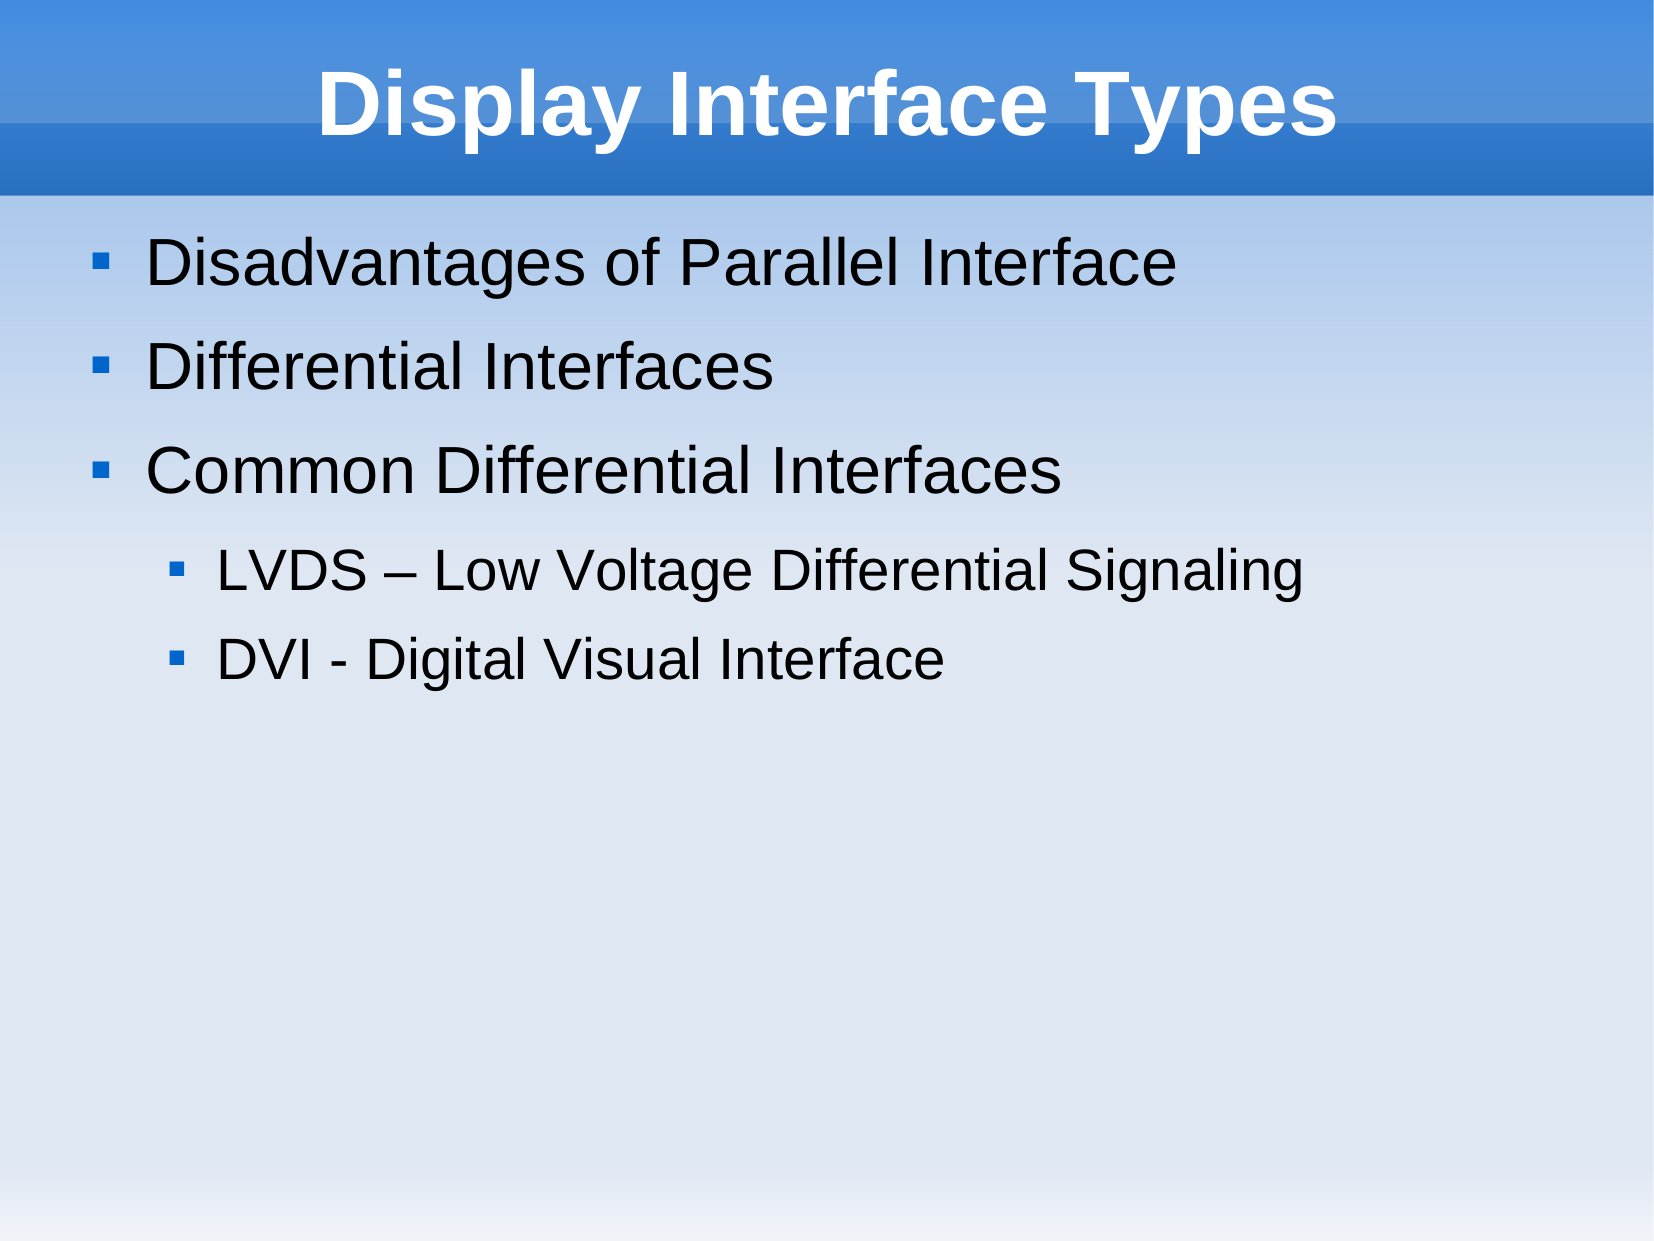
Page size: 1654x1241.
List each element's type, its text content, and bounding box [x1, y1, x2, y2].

list Disadvantages of Parallel Interface Differential Interfaces Common Differential Interfaces LVDS – Low Voltage Differential Signaling DVI - Digital Visual Interface [75, 225, 1564, 1044]
title Display Interface Types [49, 0, 1538, 208]
picture [0, 0, 1654, 1241]
